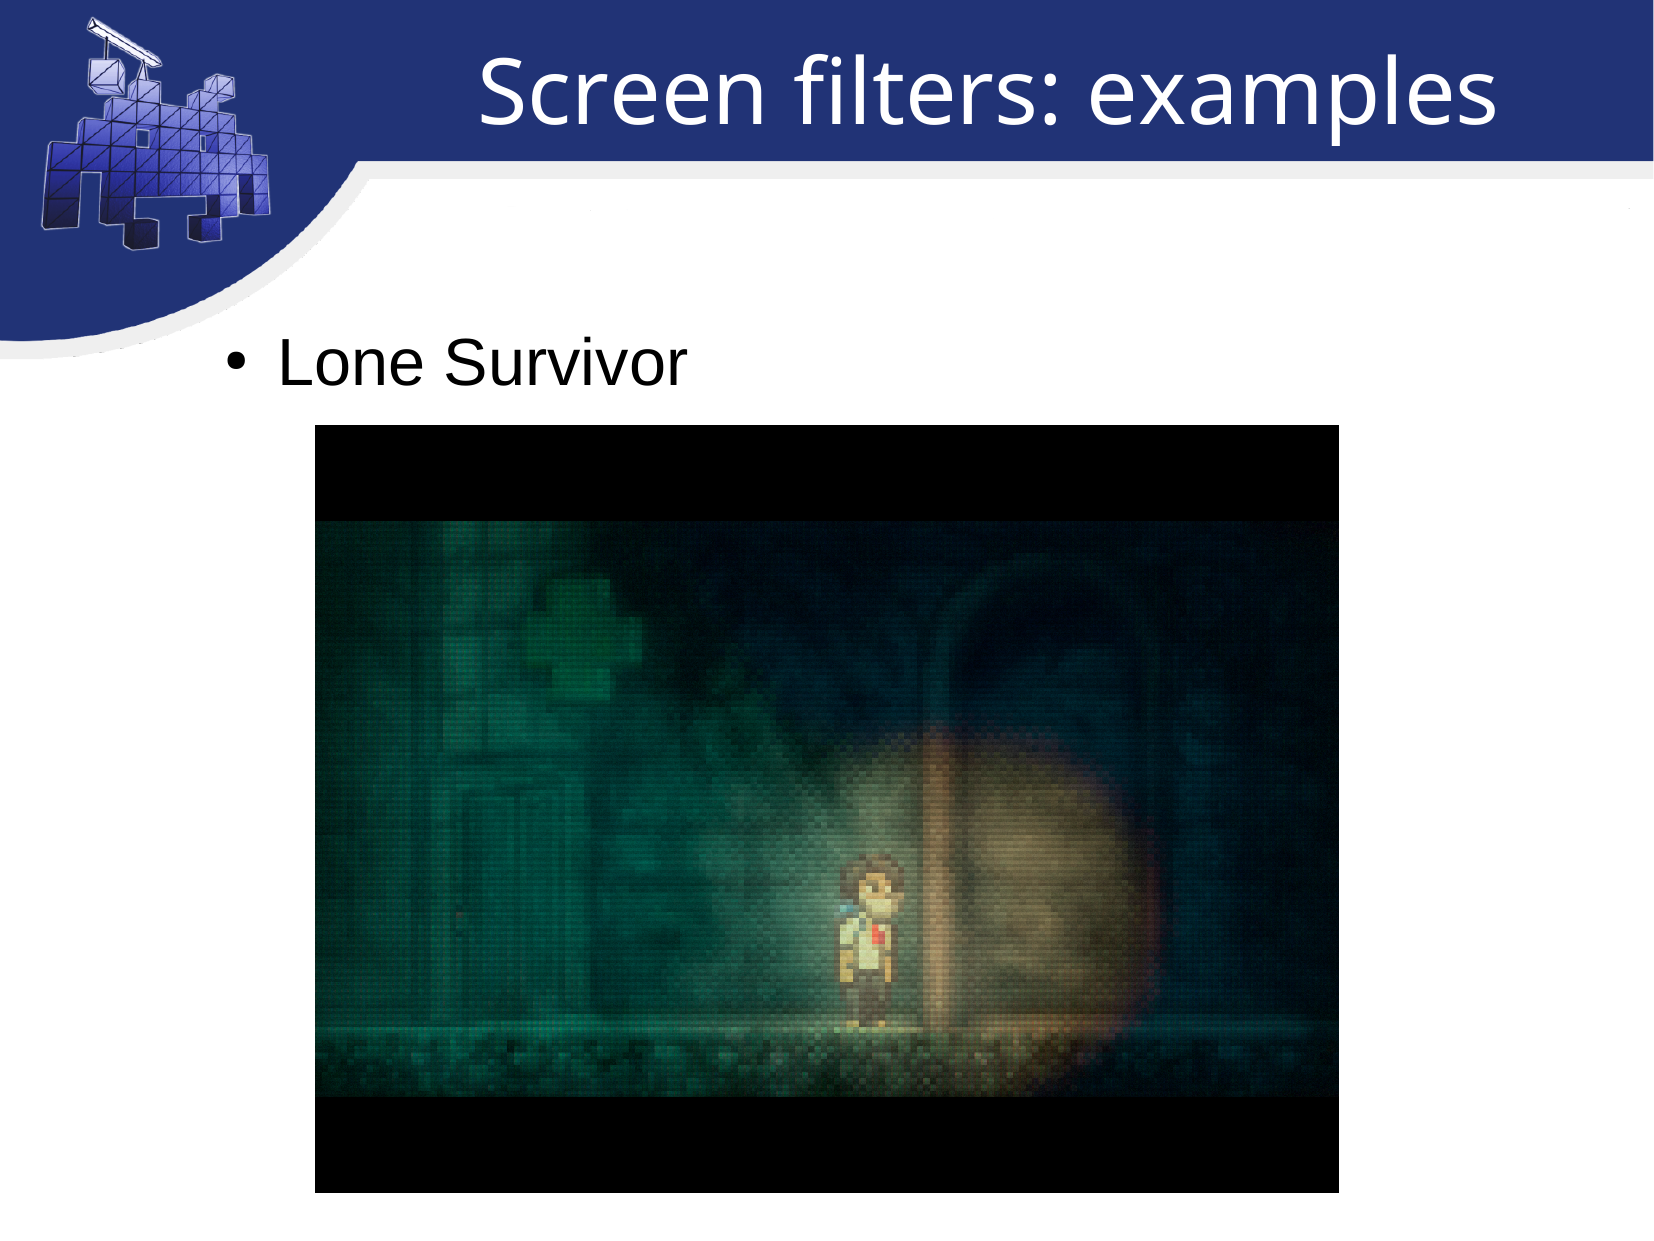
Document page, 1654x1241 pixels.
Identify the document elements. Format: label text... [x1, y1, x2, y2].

picture [0, 0, 1654, 443]
picture [315, 425, 1339, 1193]
list Lone Survivor [206, 324, 1595, 1078]
title Screen filters: examples [354, 35, 1625, 142]
